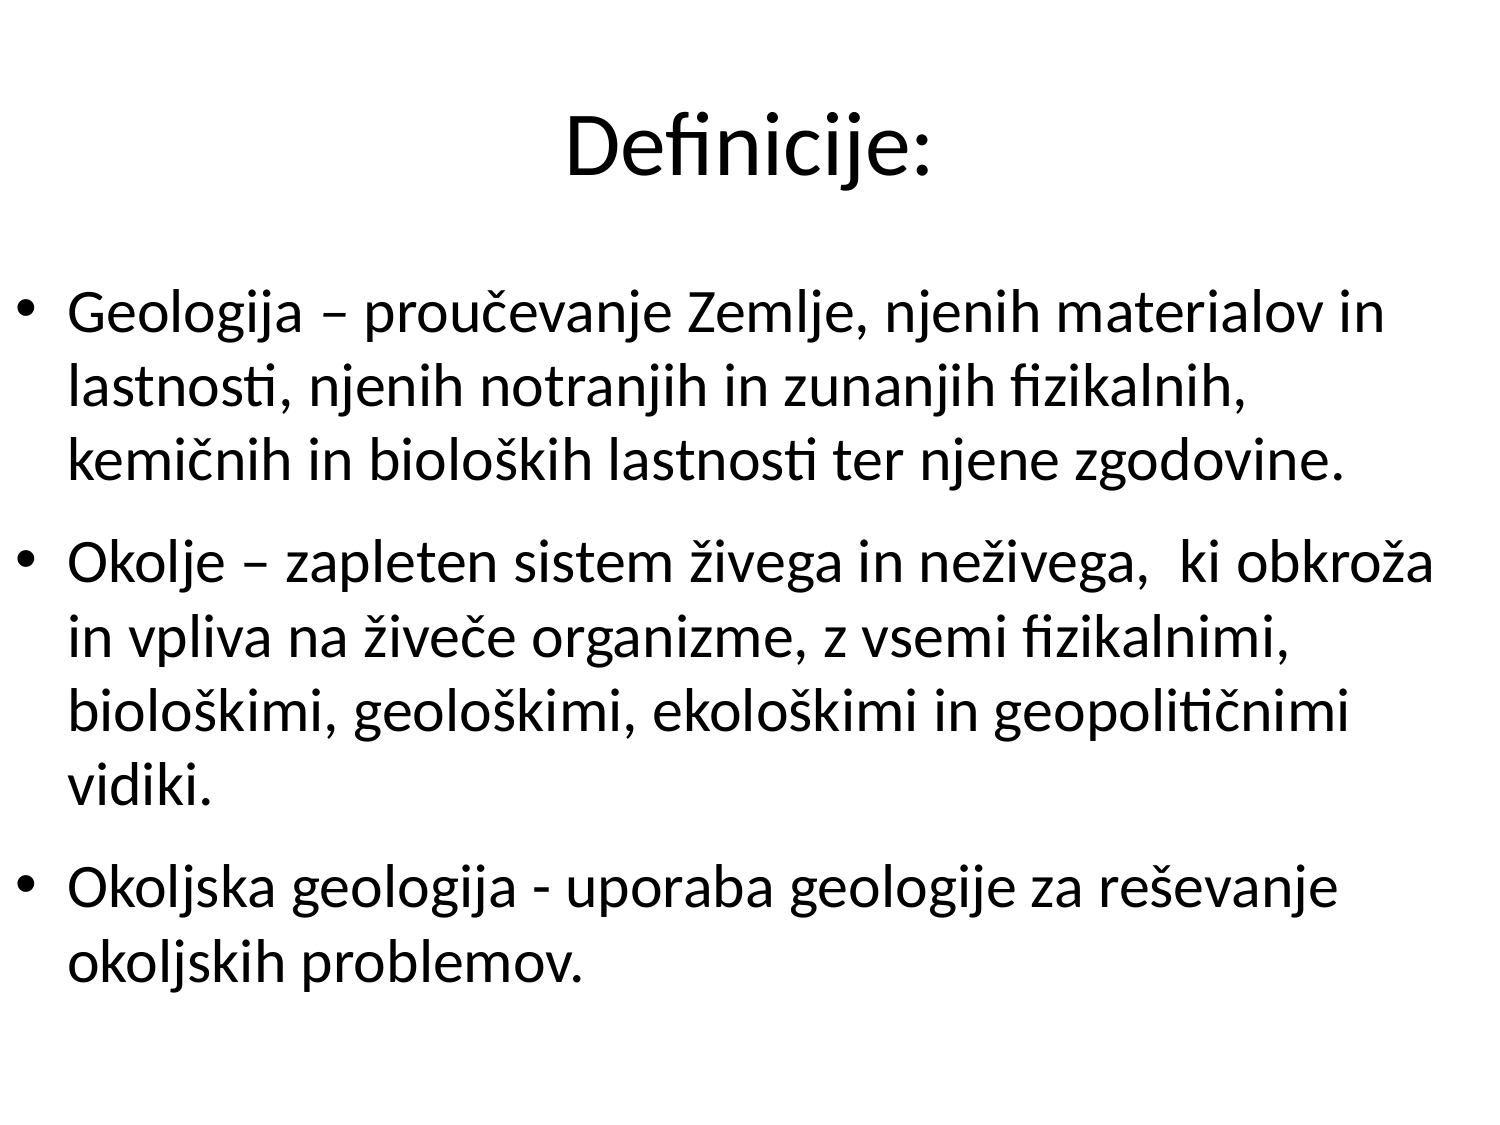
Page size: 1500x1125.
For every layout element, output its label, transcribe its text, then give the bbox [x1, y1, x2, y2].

title Definicije: [75, 45, 1425, 233]
list Geologija – proučevanje Zemlje, njenih materialov in lastnosti, njenih notranjih in zunanjih fizikalnih, kemičnih in bioloških lastnosti ter njene zgodovine. Okolje – zapleten sistem živega in neživega, ki obkroža in vpliva na živeče organizme, z vsemi fizikalnimi, biološkimi, geološkimi, ekološkimi in geopolitičnimi vidiki. Okoljska geologija - uporaba geologije za reševanje okoljskih problemov. [0, 262, 1500, 1005]
